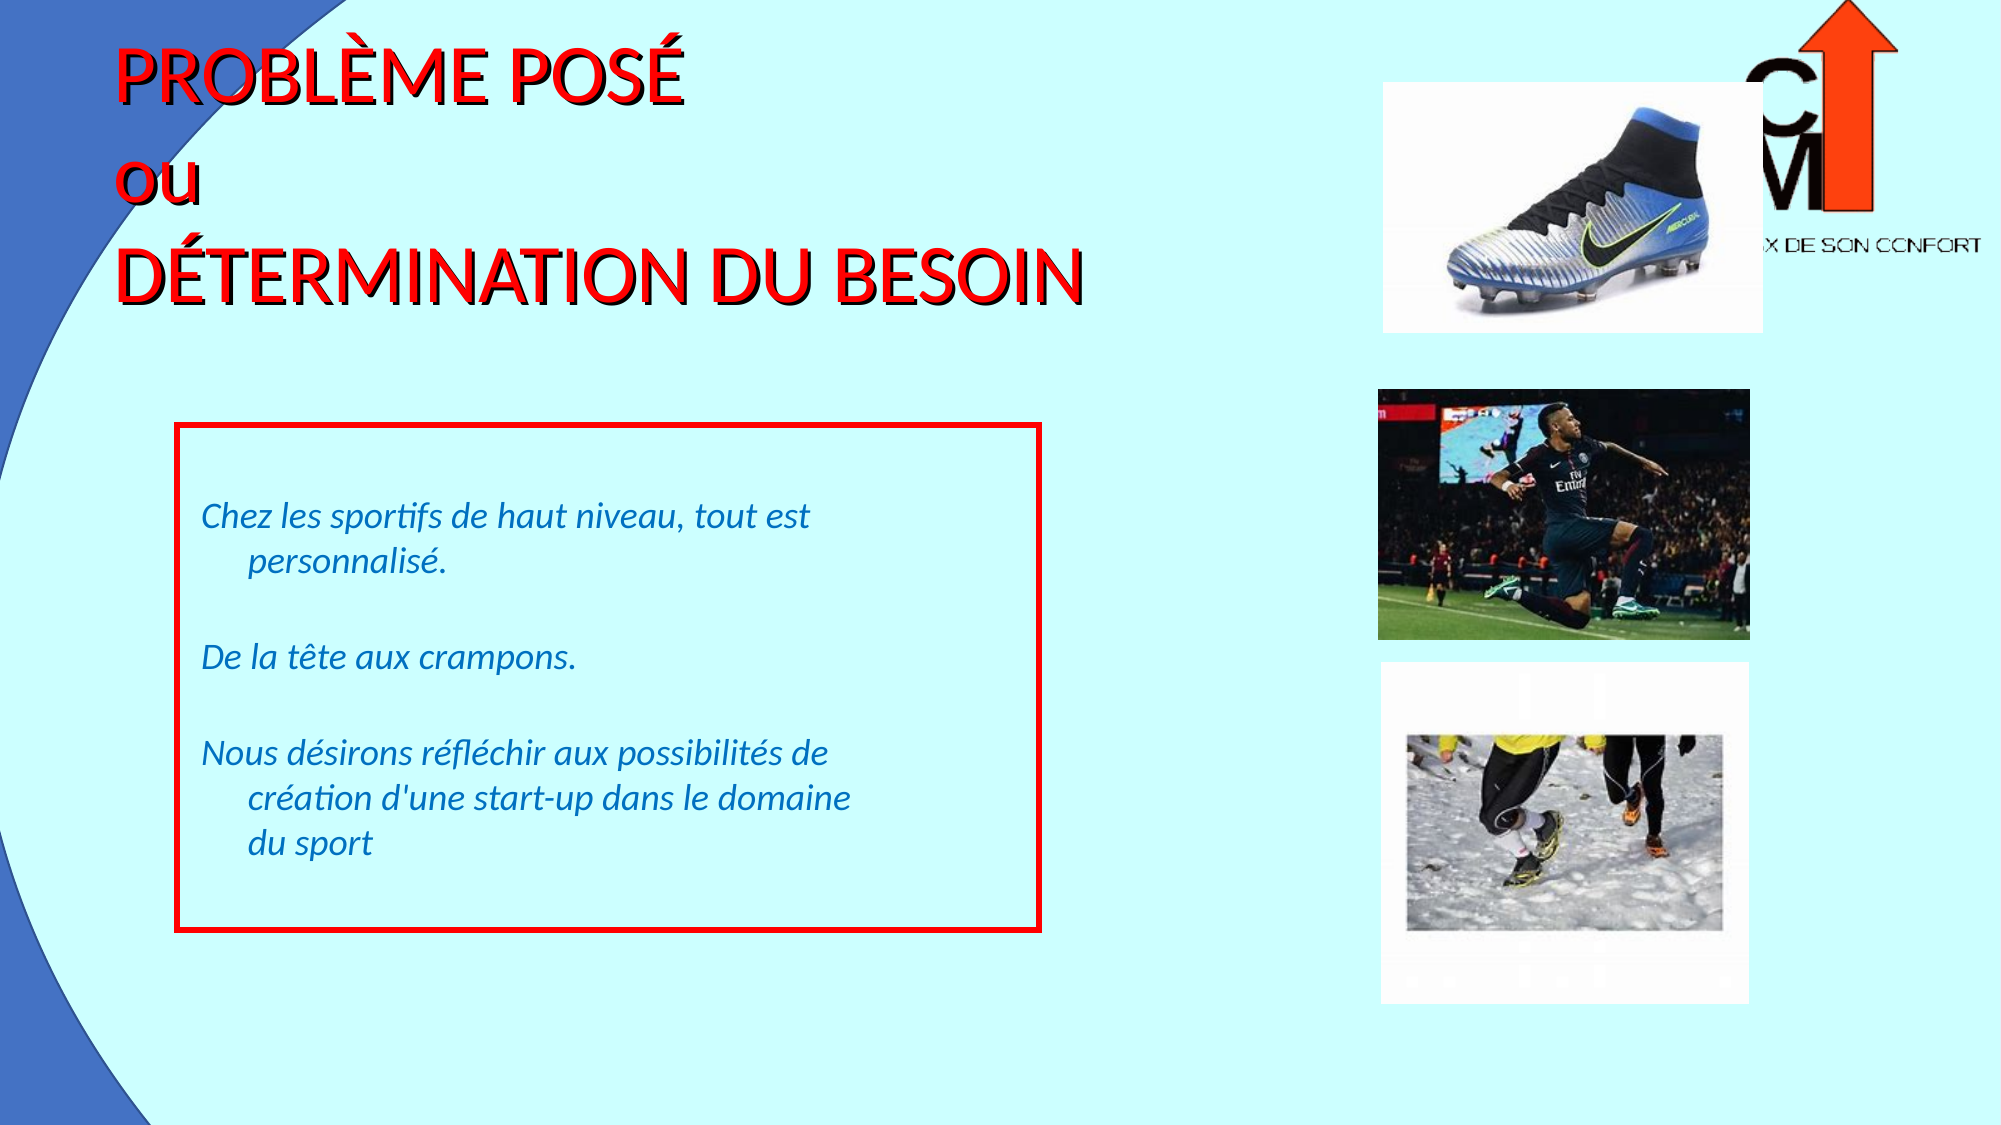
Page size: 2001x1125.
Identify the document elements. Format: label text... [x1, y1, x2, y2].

picture [1381, 662, 1749, 1004]
text_box PROBLÈME POSÉ ou DÉTERMINATION DU BESOIN [98, 11, 1112, 330]
text_box Chez les sportifs de haut niveau, tout est personnalisé. De la tête aux crampons. Nous désirons réfléchir aux possibilités de création d'une start-up dans le domaine du sport [139, 484, 903, 871]
picture [1378, 0, 2001, 640]
